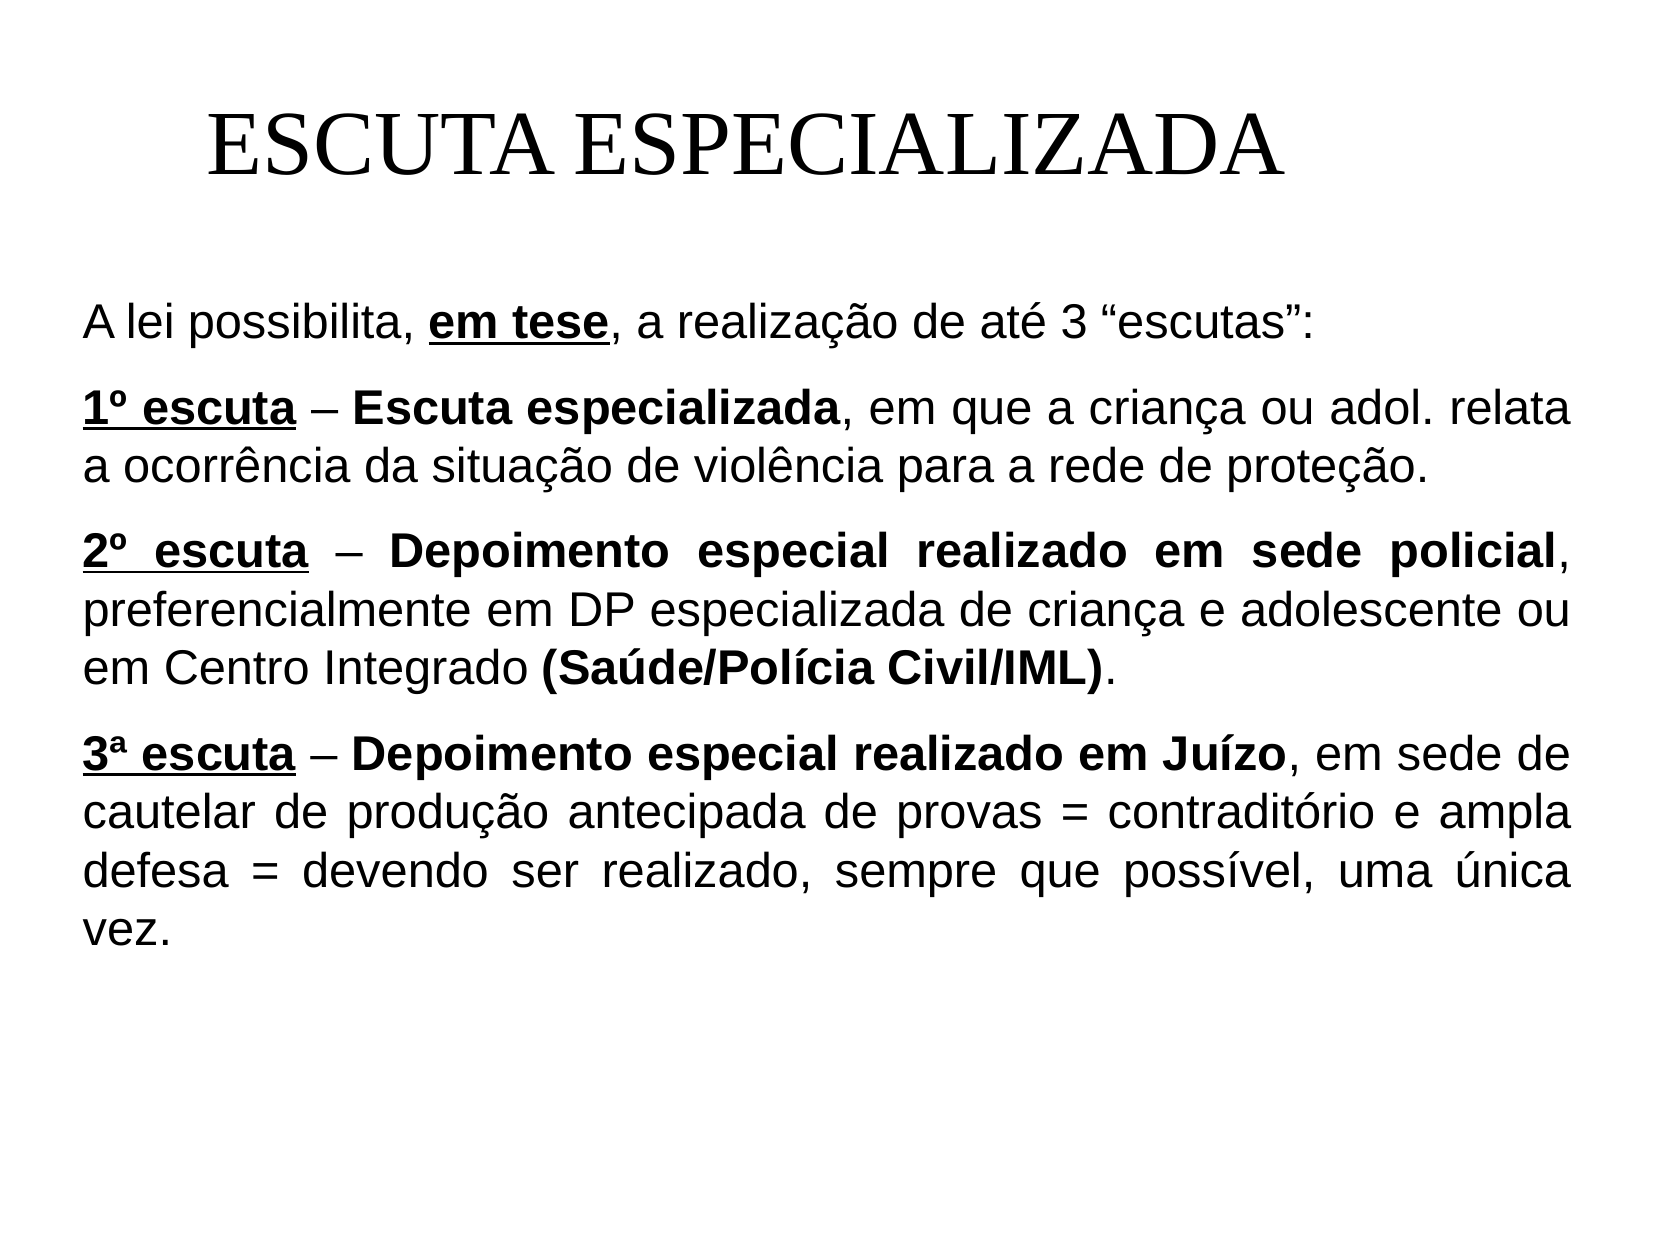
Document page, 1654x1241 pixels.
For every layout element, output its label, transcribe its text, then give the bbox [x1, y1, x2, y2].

list A lei possibilita, em tese, a realização de até 3 “escutas”: 1º escuta – Escuta especializada, em que a criança ou adol. relata a ocorrência da situação de violência para a rede de proteção. 2º escuta – Depoimento especial realizado em sede policial, preferencialmente em DP especializada de criança e adolescente ou em Centro Integrado (Saúde/Polícia Civil/IML). 3ª escuta – Depoimento especial realizado em Juízo, em sede de cautelar de produção antecipada de provas = contraditório e ampla defesa = devendo ser realizado, sempre que possível, uma única vez. [82, 290, 1571, 1010]
title ESCUTA ESPECIALIZADA [82, 47, 1412, 229]
